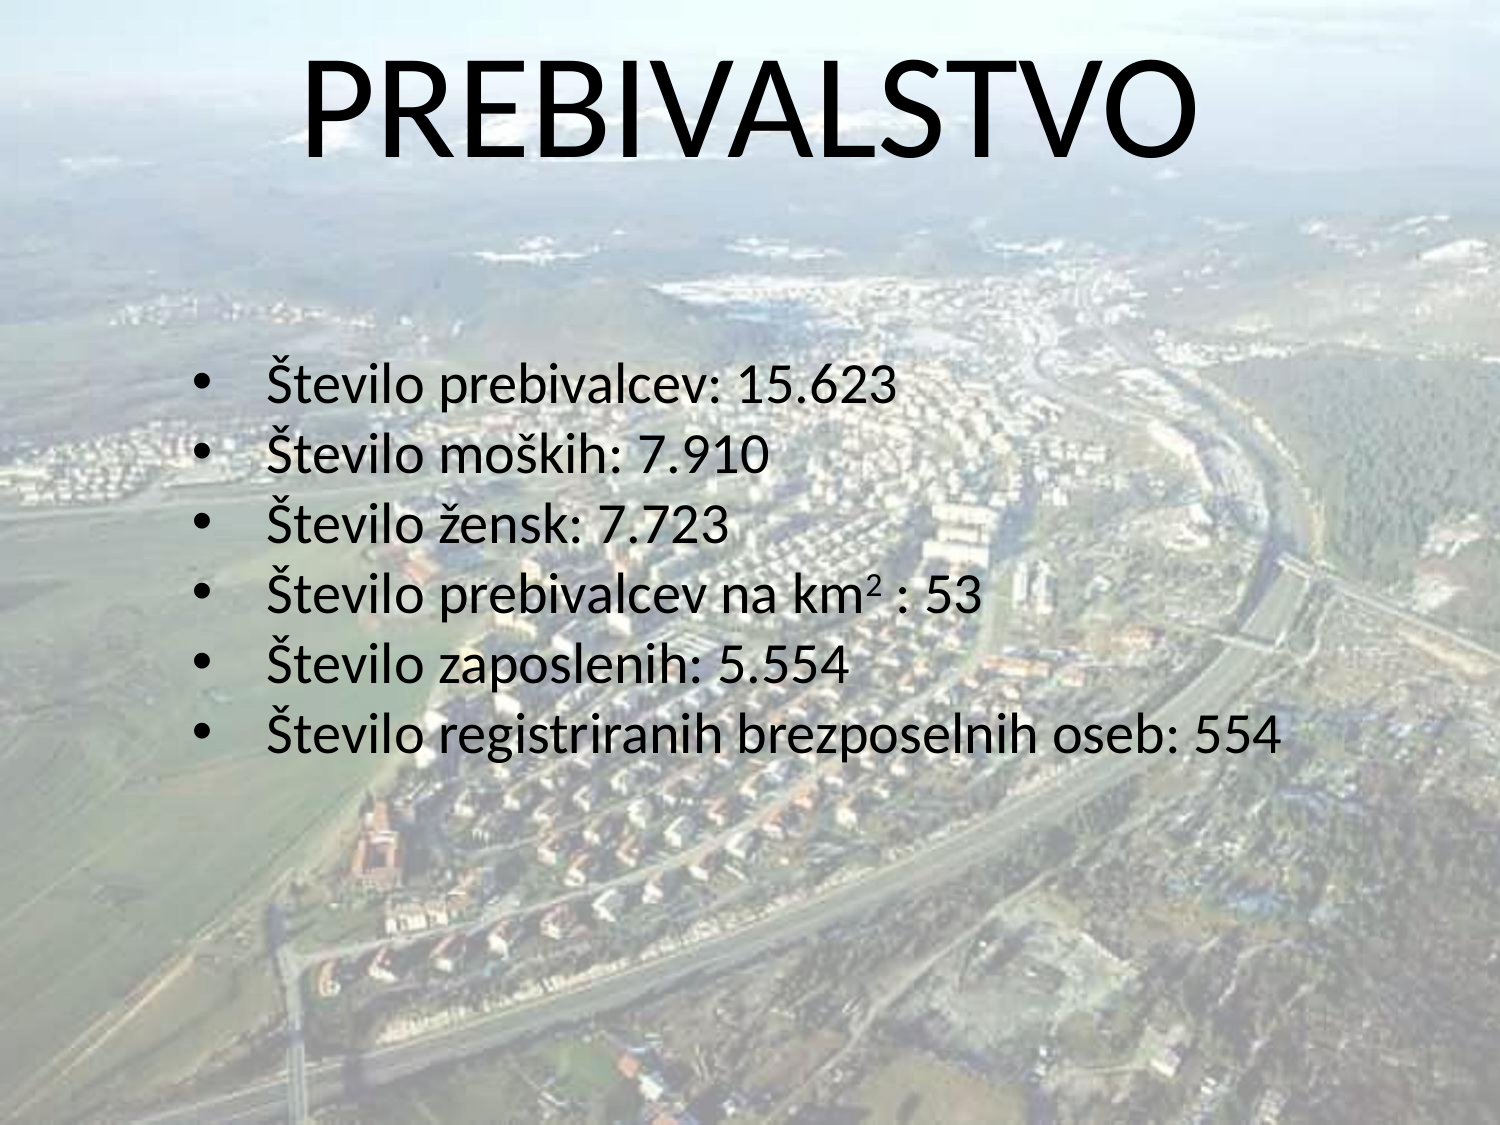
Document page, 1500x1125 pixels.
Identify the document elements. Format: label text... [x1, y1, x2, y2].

text_box PREBIVALSTVO [0, 0, 1500, 195]
picture [0, 195, 1500, 1125]
text_box Število prebivalcev: 15.623 Število moških: 7.910 Število žensk: 7.723 Število prebivalcev na km2 : 53 Število zaposlenih: 5.554 Število registriranih brezposelnih oseb: 554 [177, 338, 1323, 983]
